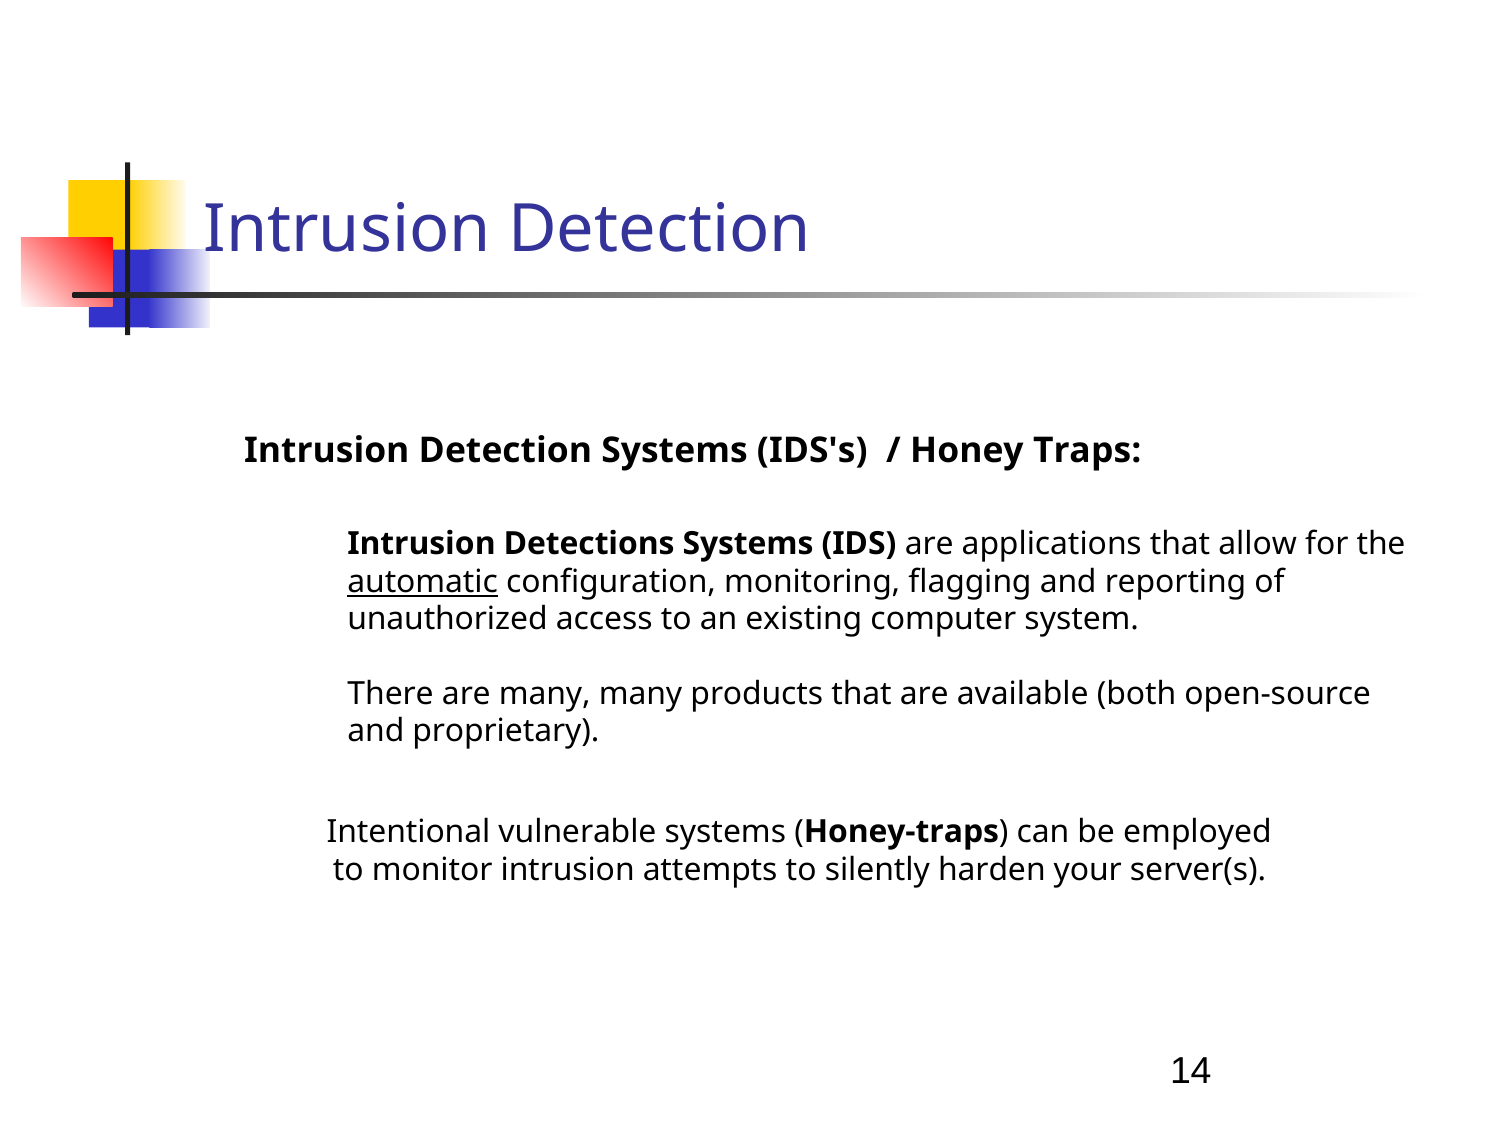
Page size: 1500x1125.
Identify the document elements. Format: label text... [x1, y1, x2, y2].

title Intrusion Detection [188, 35, 1468, 276]
list Intrusion Detection Systems (IDS's) / Honey Traps: Intrusion Detections Systems (IDS) are applications that allow for the automatic configuration, monitoring, flagging and reporting of unauthorized access to an existing computer system. There are many, many products that are available (both open-source and proprietary). Intentional vulnerable systems (Honey-traps) can be employed to monitor intrusion attempts to silently harden your server(s). [229, 365, 1434, 1034]
